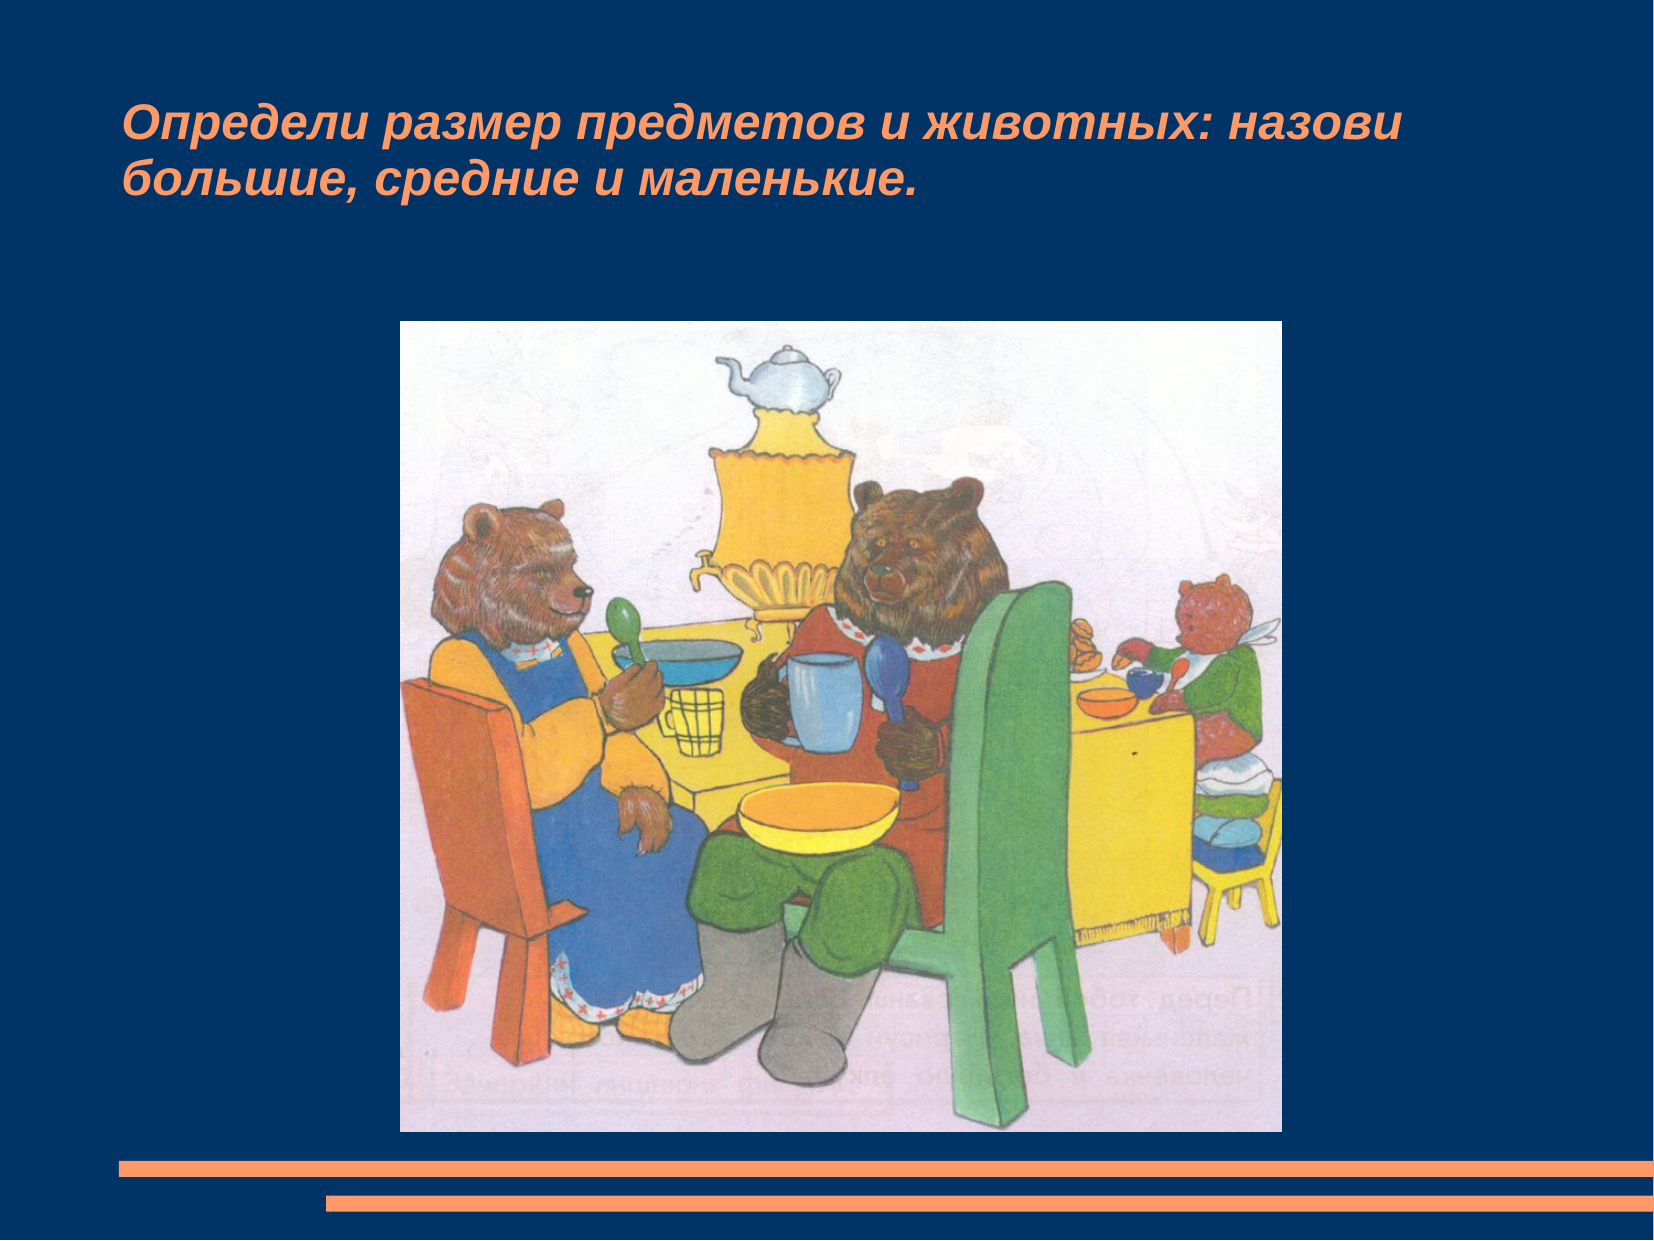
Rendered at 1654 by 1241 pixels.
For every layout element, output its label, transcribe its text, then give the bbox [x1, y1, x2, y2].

title Определи размер предметов и животных: назови большие, средние и маленькие. [121, 46, 1534, 254]
picture [400, 321, 1282, 1132]
